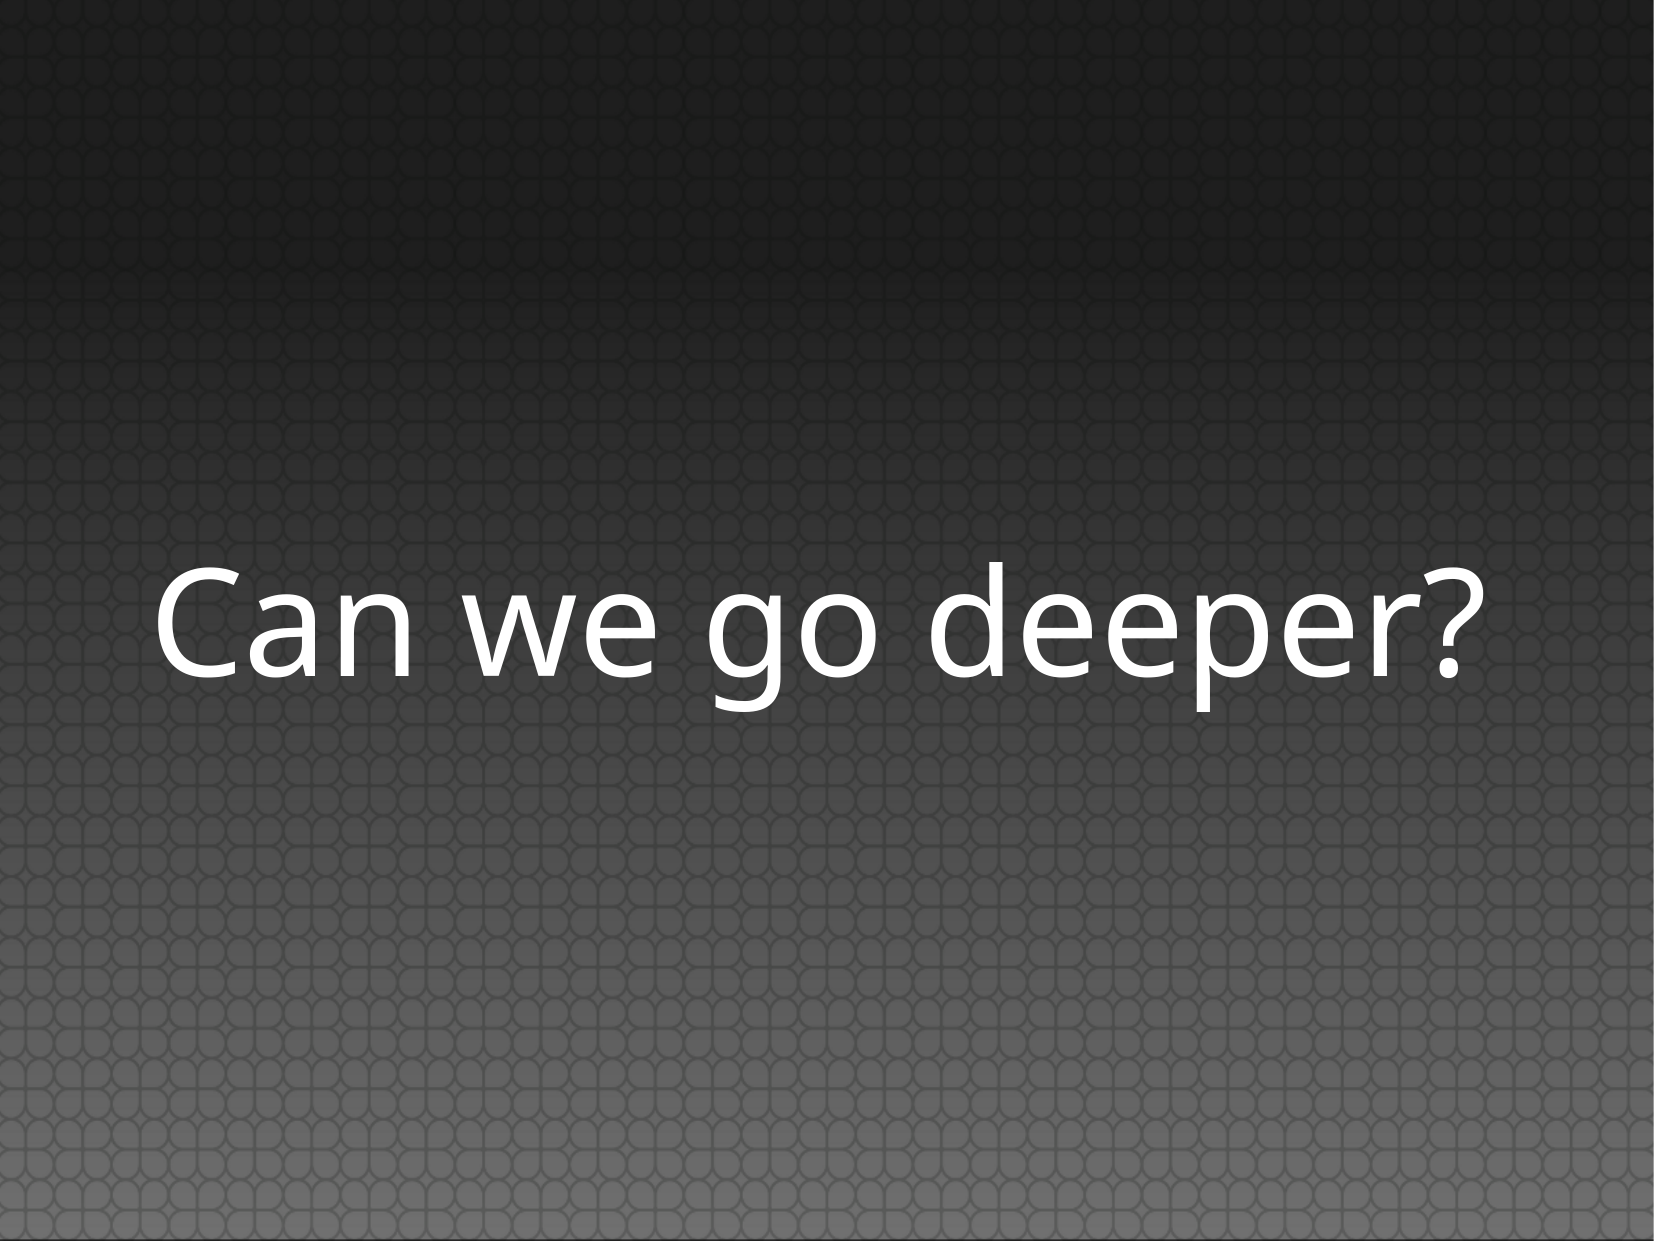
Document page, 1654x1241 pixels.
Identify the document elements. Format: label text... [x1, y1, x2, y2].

title Can we go deeper? [75, 390, 1564, 848]
picture [0, 0, 1654, 1241]
